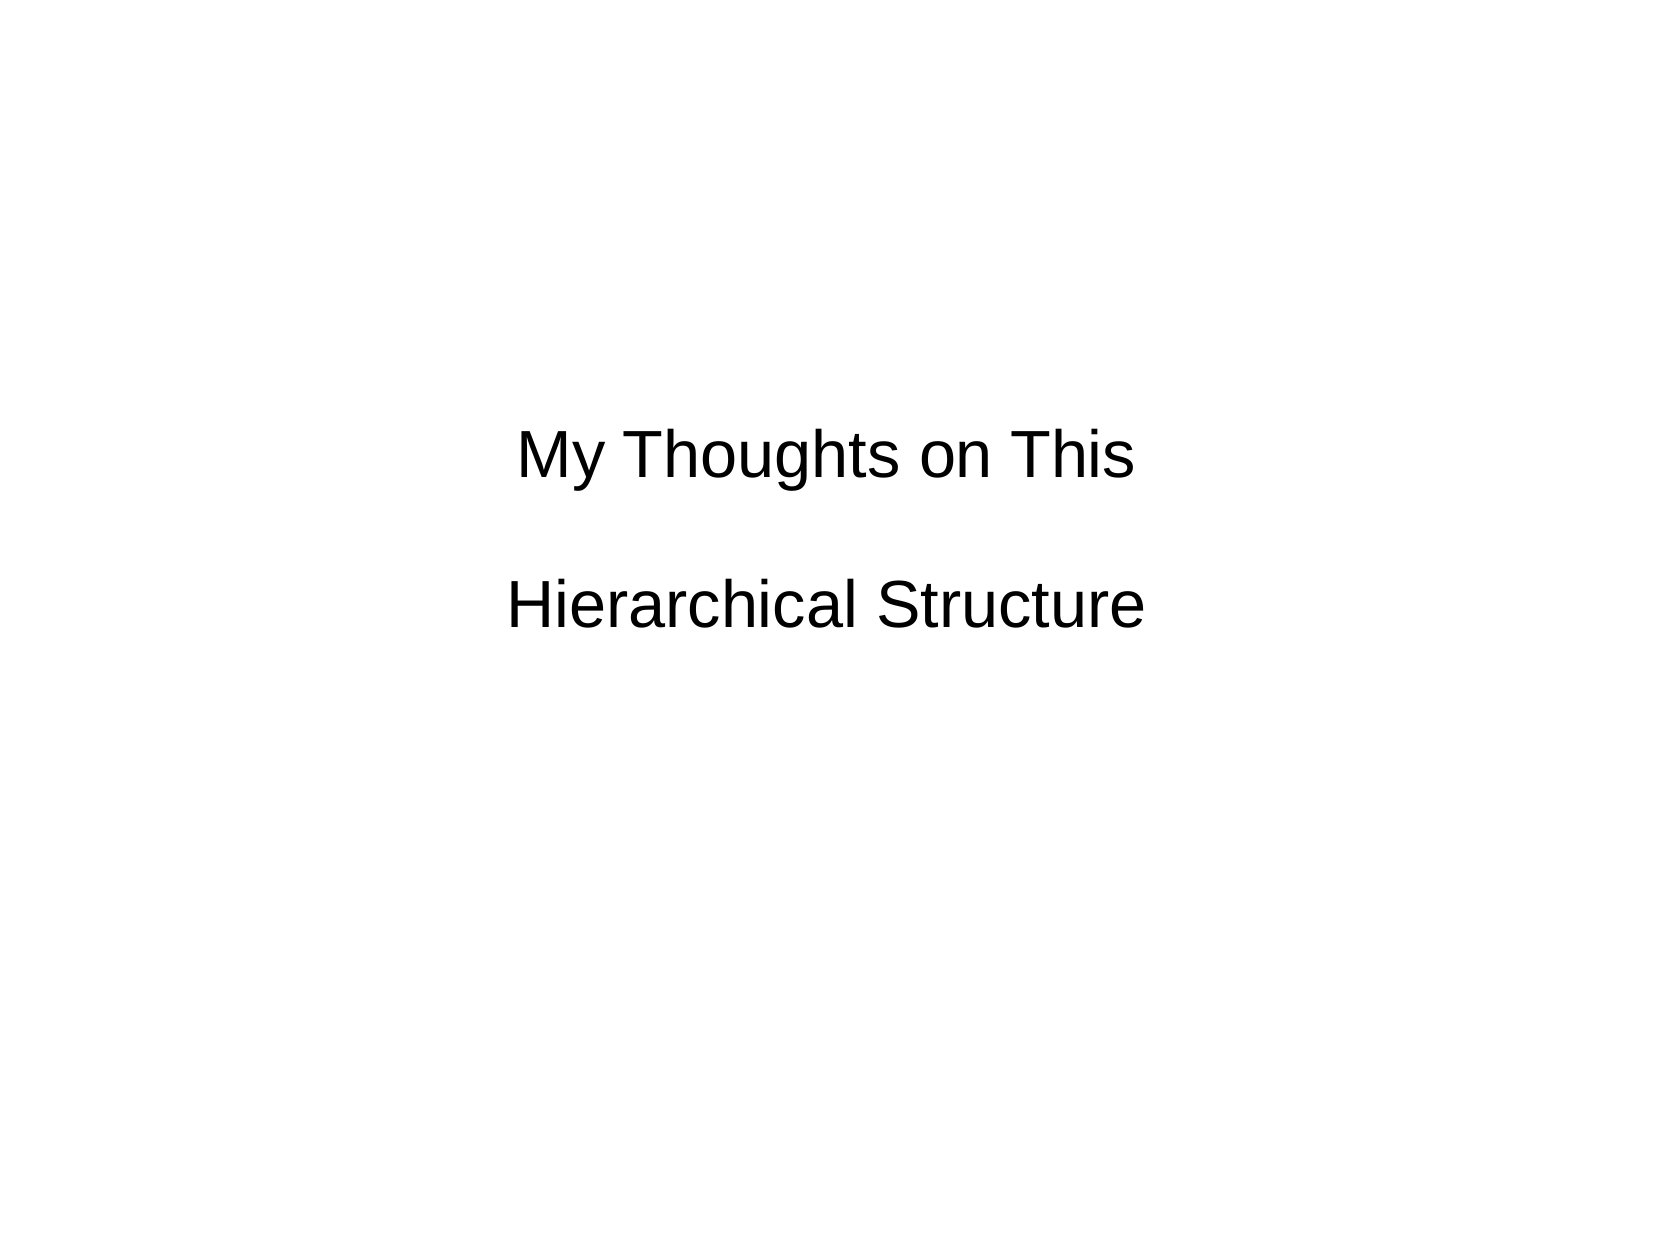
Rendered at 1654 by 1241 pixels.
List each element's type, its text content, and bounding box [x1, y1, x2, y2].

subtitle My Thoughts on This Hierarchical Structure [82, 49, 1571, 1010]
